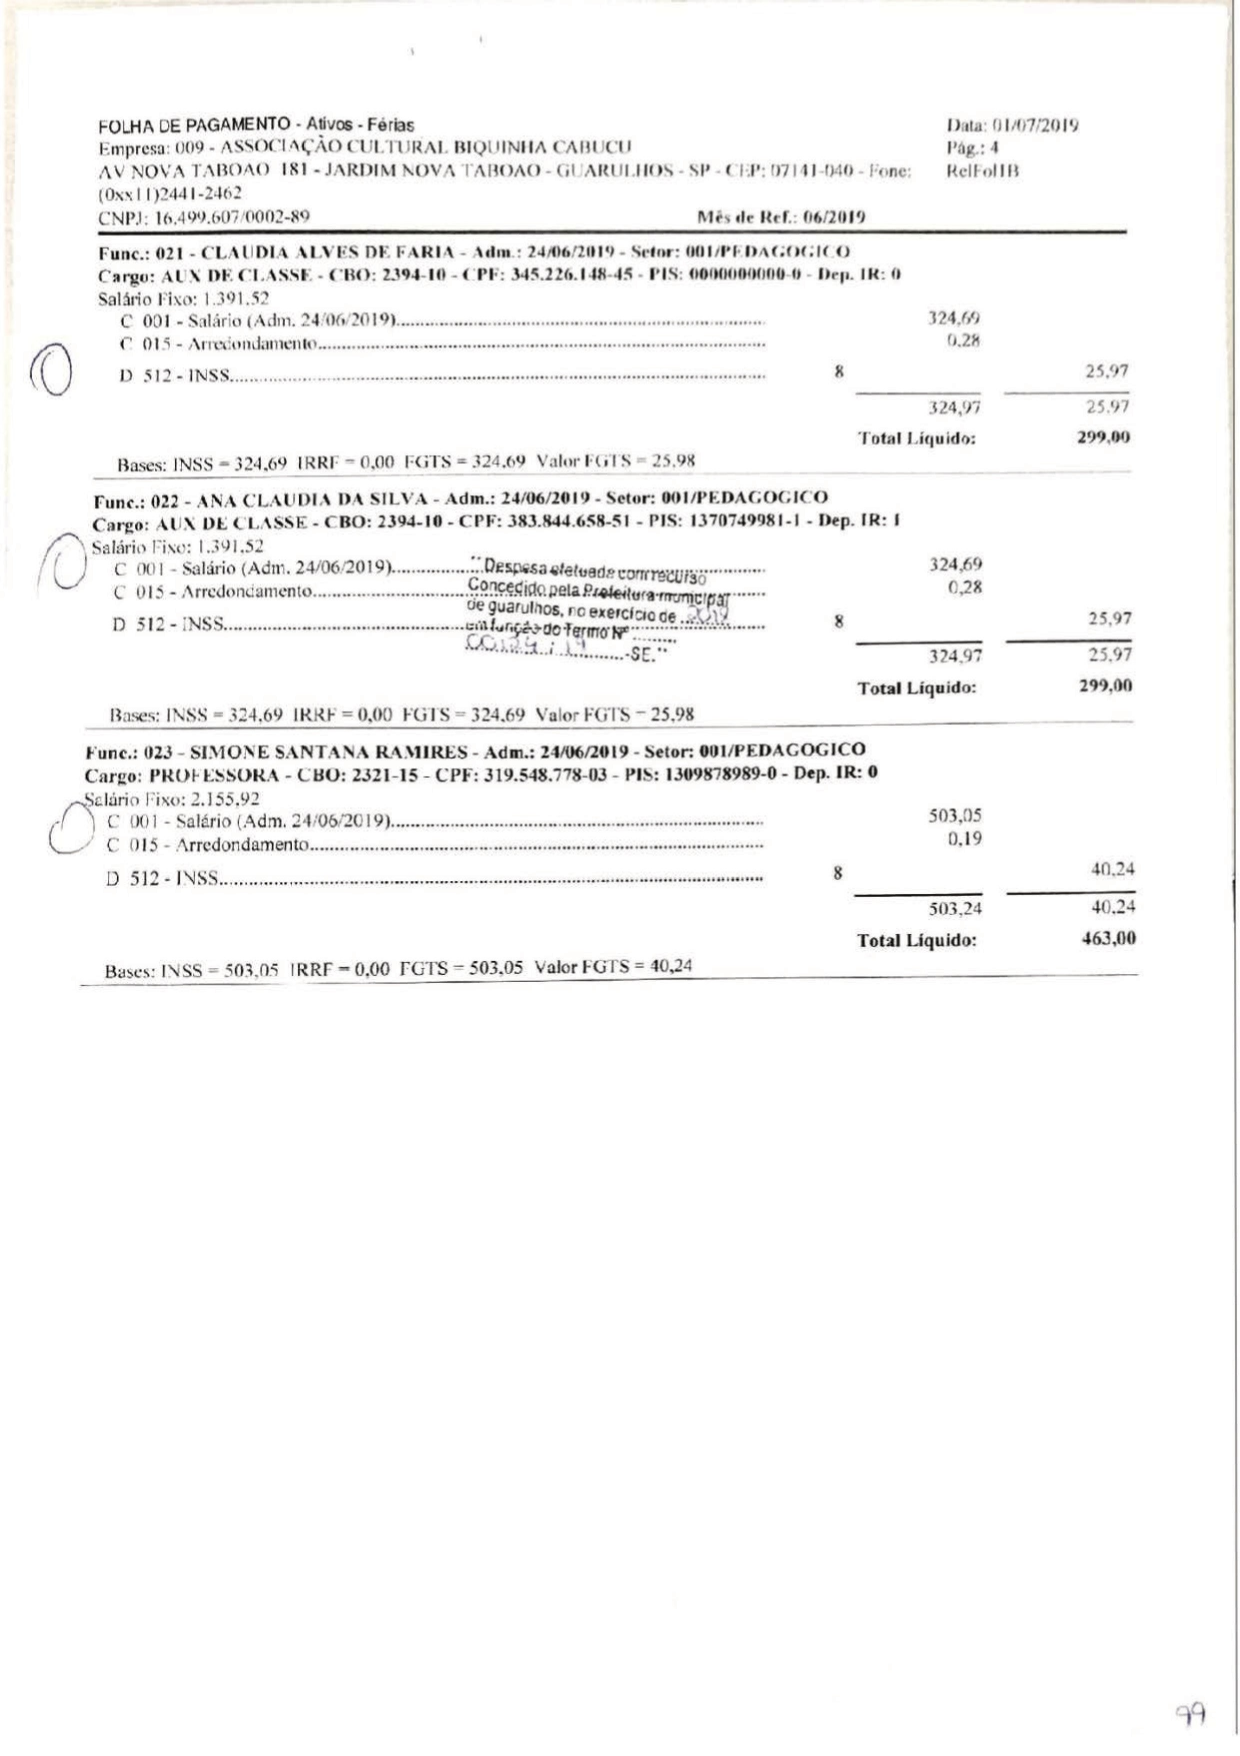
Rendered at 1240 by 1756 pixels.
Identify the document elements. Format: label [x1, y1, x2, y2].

text_box [0, 1, 1240, 1755]
